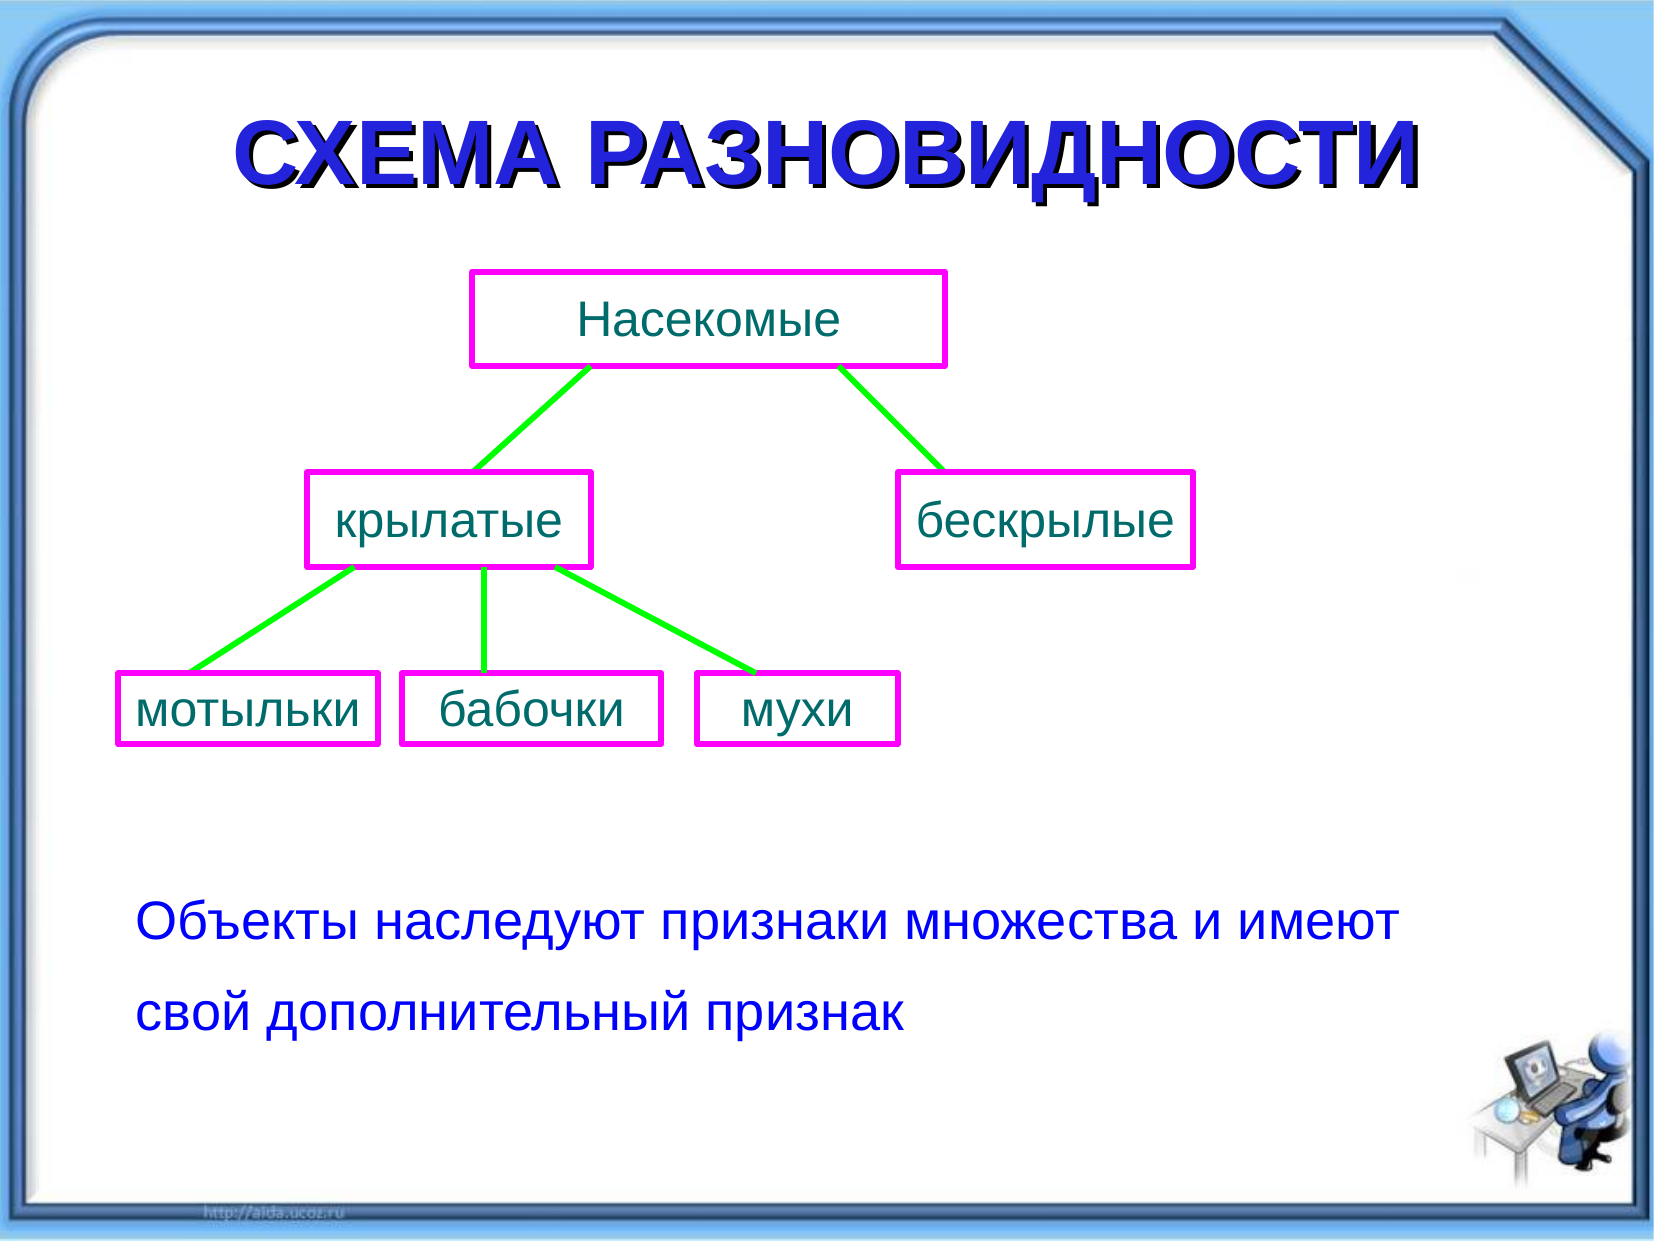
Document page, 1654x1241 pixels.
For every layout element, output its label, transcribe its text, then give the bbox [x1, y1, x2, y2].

text_box крылатые [307, 472, 591, 567]
text_box мухи [696, 673, 898, 745]
text_box Насекомые [472, 271, 945, 367]
picture [0, 0, 1654, 1241]
text_box мотыльки [118, 673, 378, 745]
text_box бабочки [401, 673, 662, 745]
title СХЕМА РАЗНОВИДНОСТИ [82, 49, 1571, 257]
text_box бескрылые [897, 472, 1193, 567]
text_box Объекты наследуют признаки множества и имеют свой дополнительный признак [118, 850, 1430, 1146]
